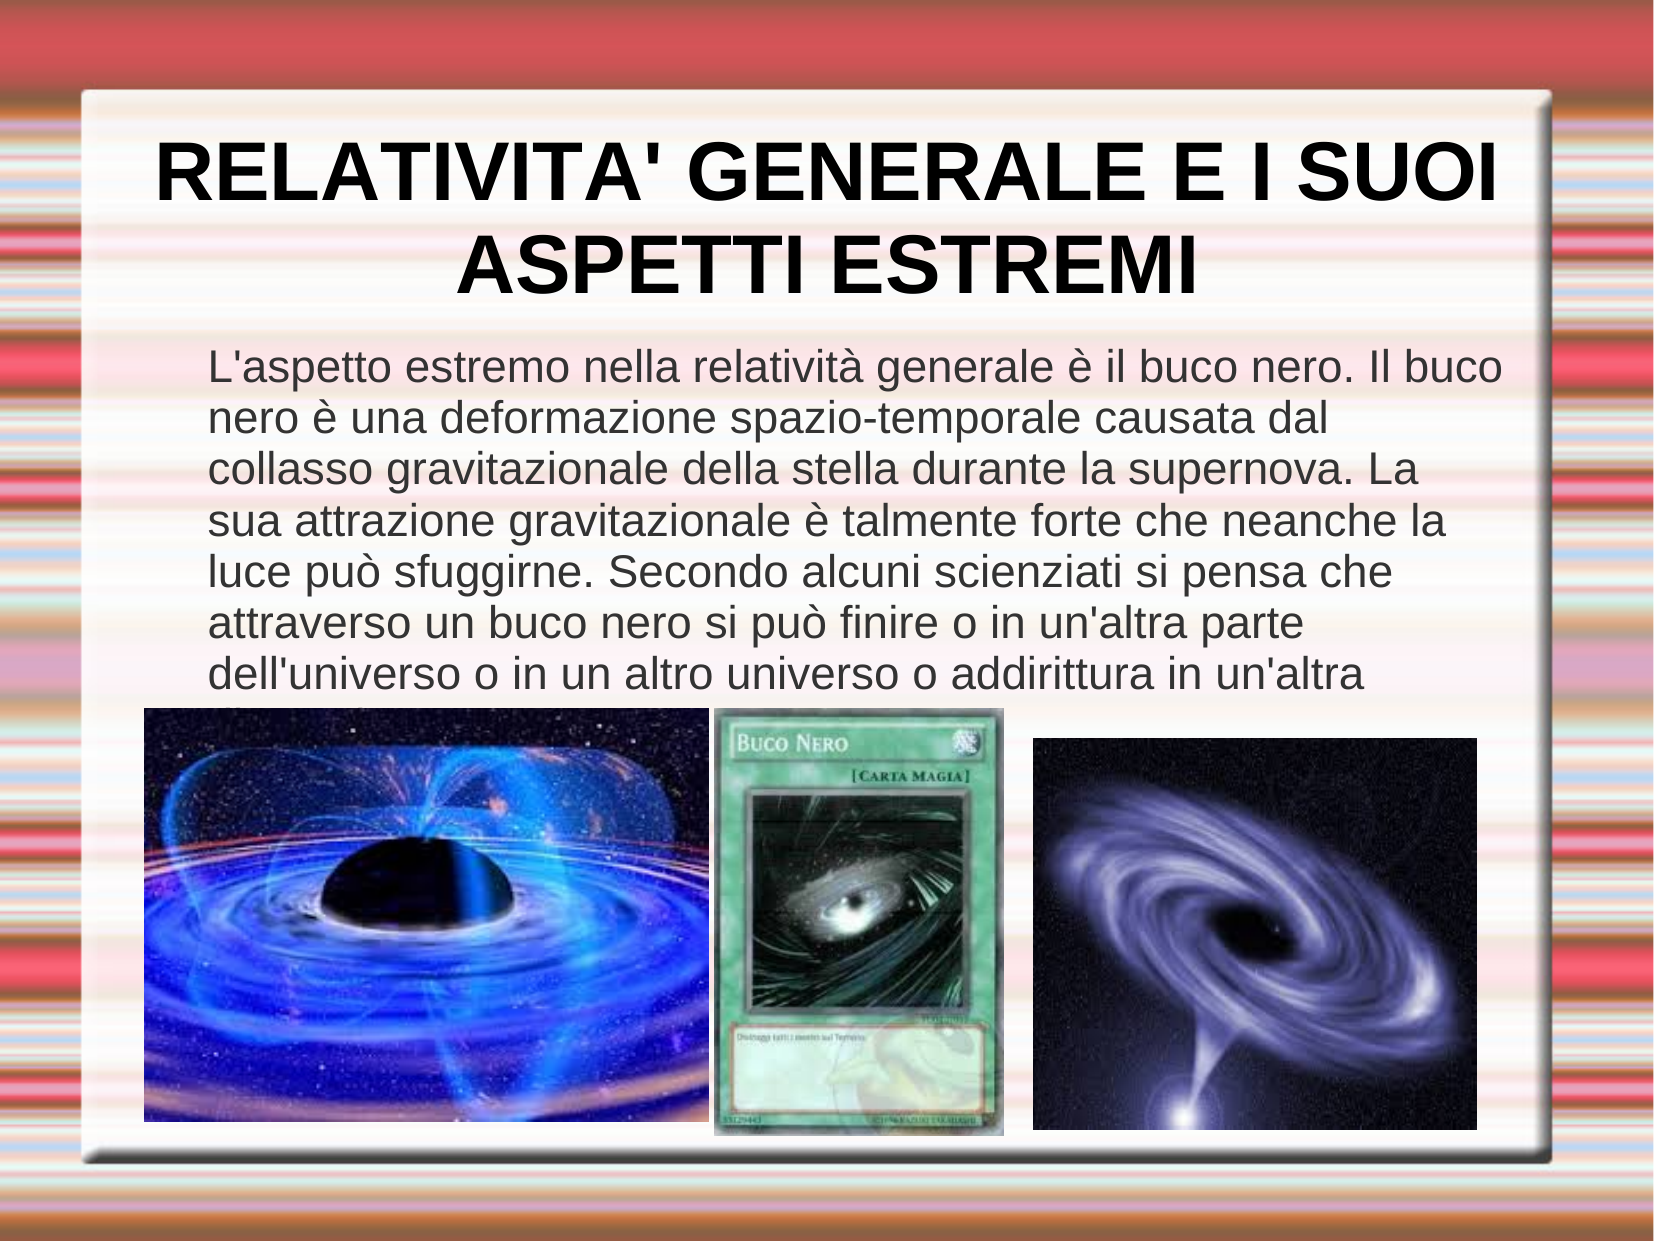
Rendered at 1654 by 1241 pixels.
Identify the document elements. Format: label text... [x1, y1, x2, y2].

title RELATIVITA' GENERALE E I SUOI ASPETTI ESTREMI [121, 114, 1534, 322]
picture [0, 0, 1654, 1241]
list L'aspetto estremo nella relatività generale è il buco nero. Il buco nero è una deformazione spazio-temporale causata dal collasso gravitazionale della stella durante la supernova. La sua attrazione gravitazionale è talmente forte che neanche la luce può sfuggirne. Secondo alcuni scienziati si pensa che attraverso un buco nero si può finire o in un'altra parte dell'universo o in un altro universo o addirittura in un'altra dimensione. [124, 340, 1506, 1123]
